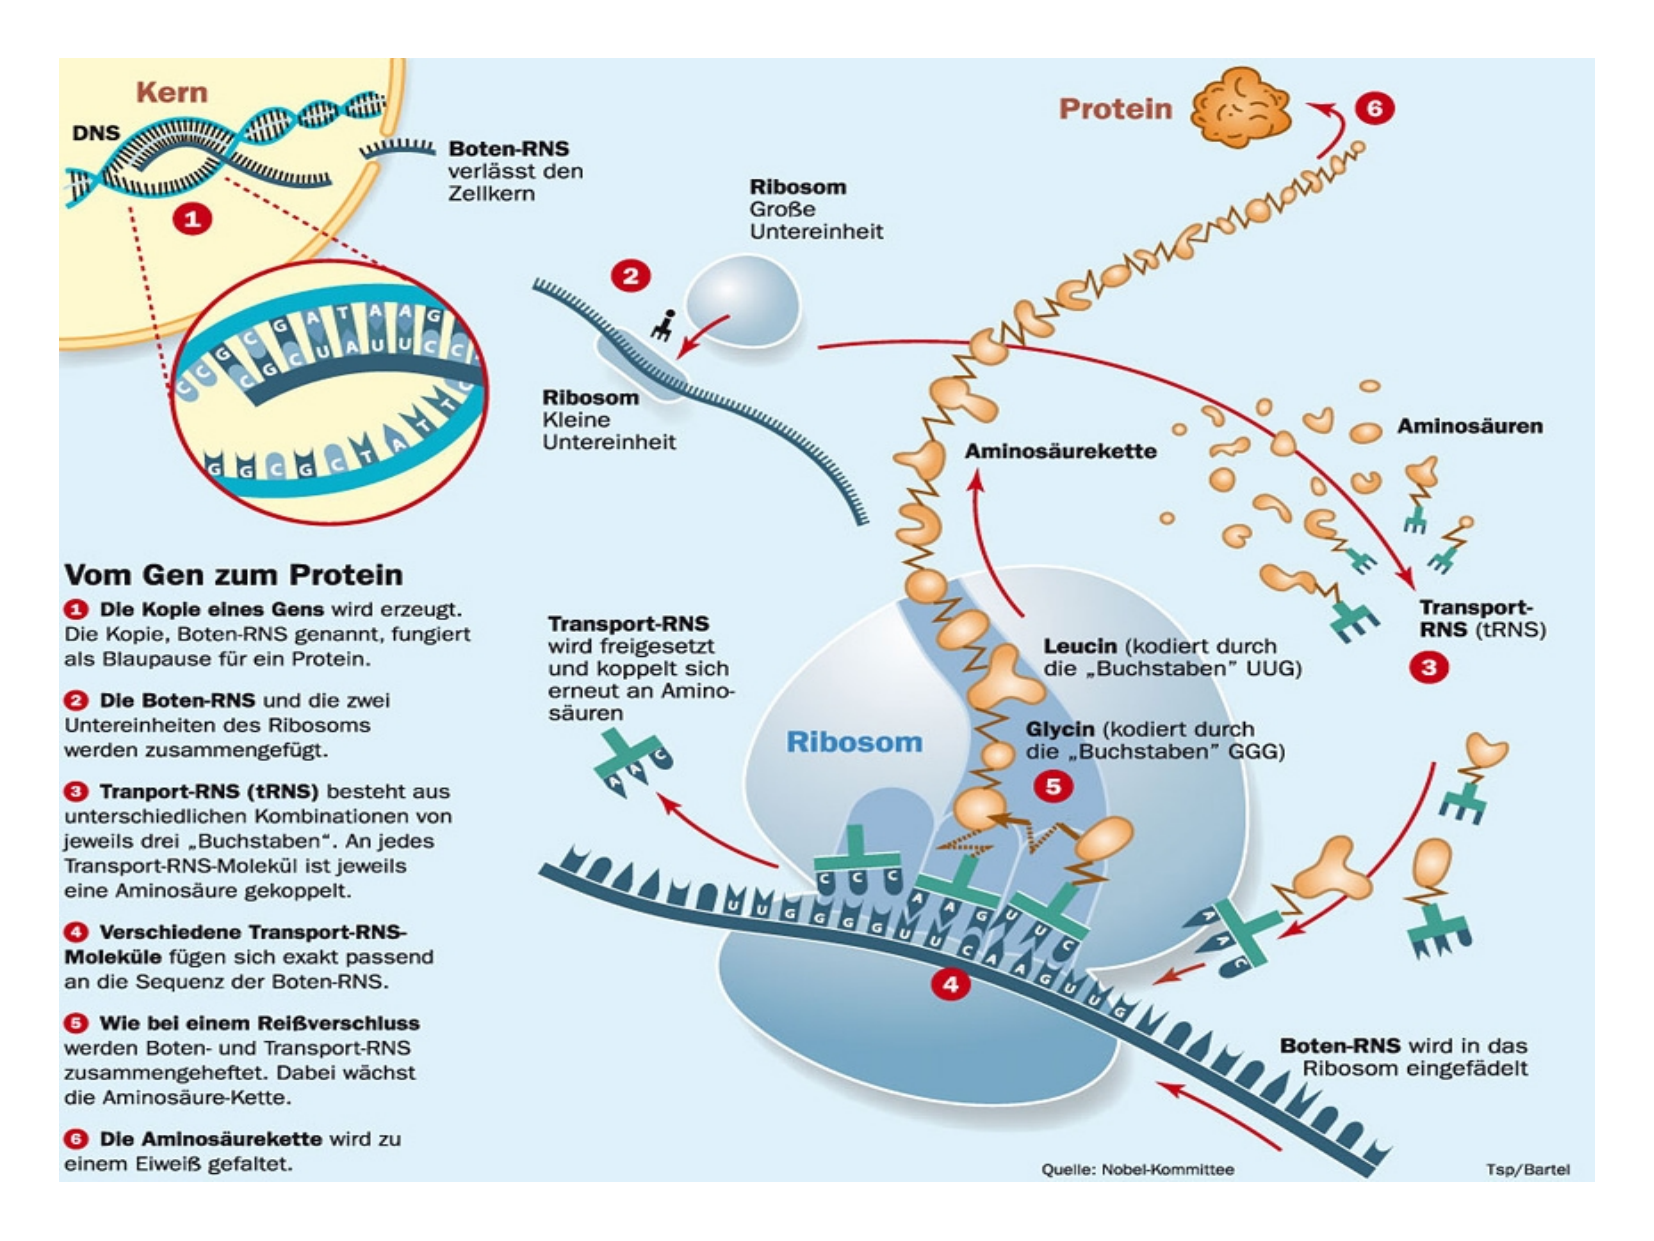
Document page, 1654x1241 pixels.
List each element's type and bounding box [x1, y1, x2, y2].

picture [59, 58, 1595, 1182]
